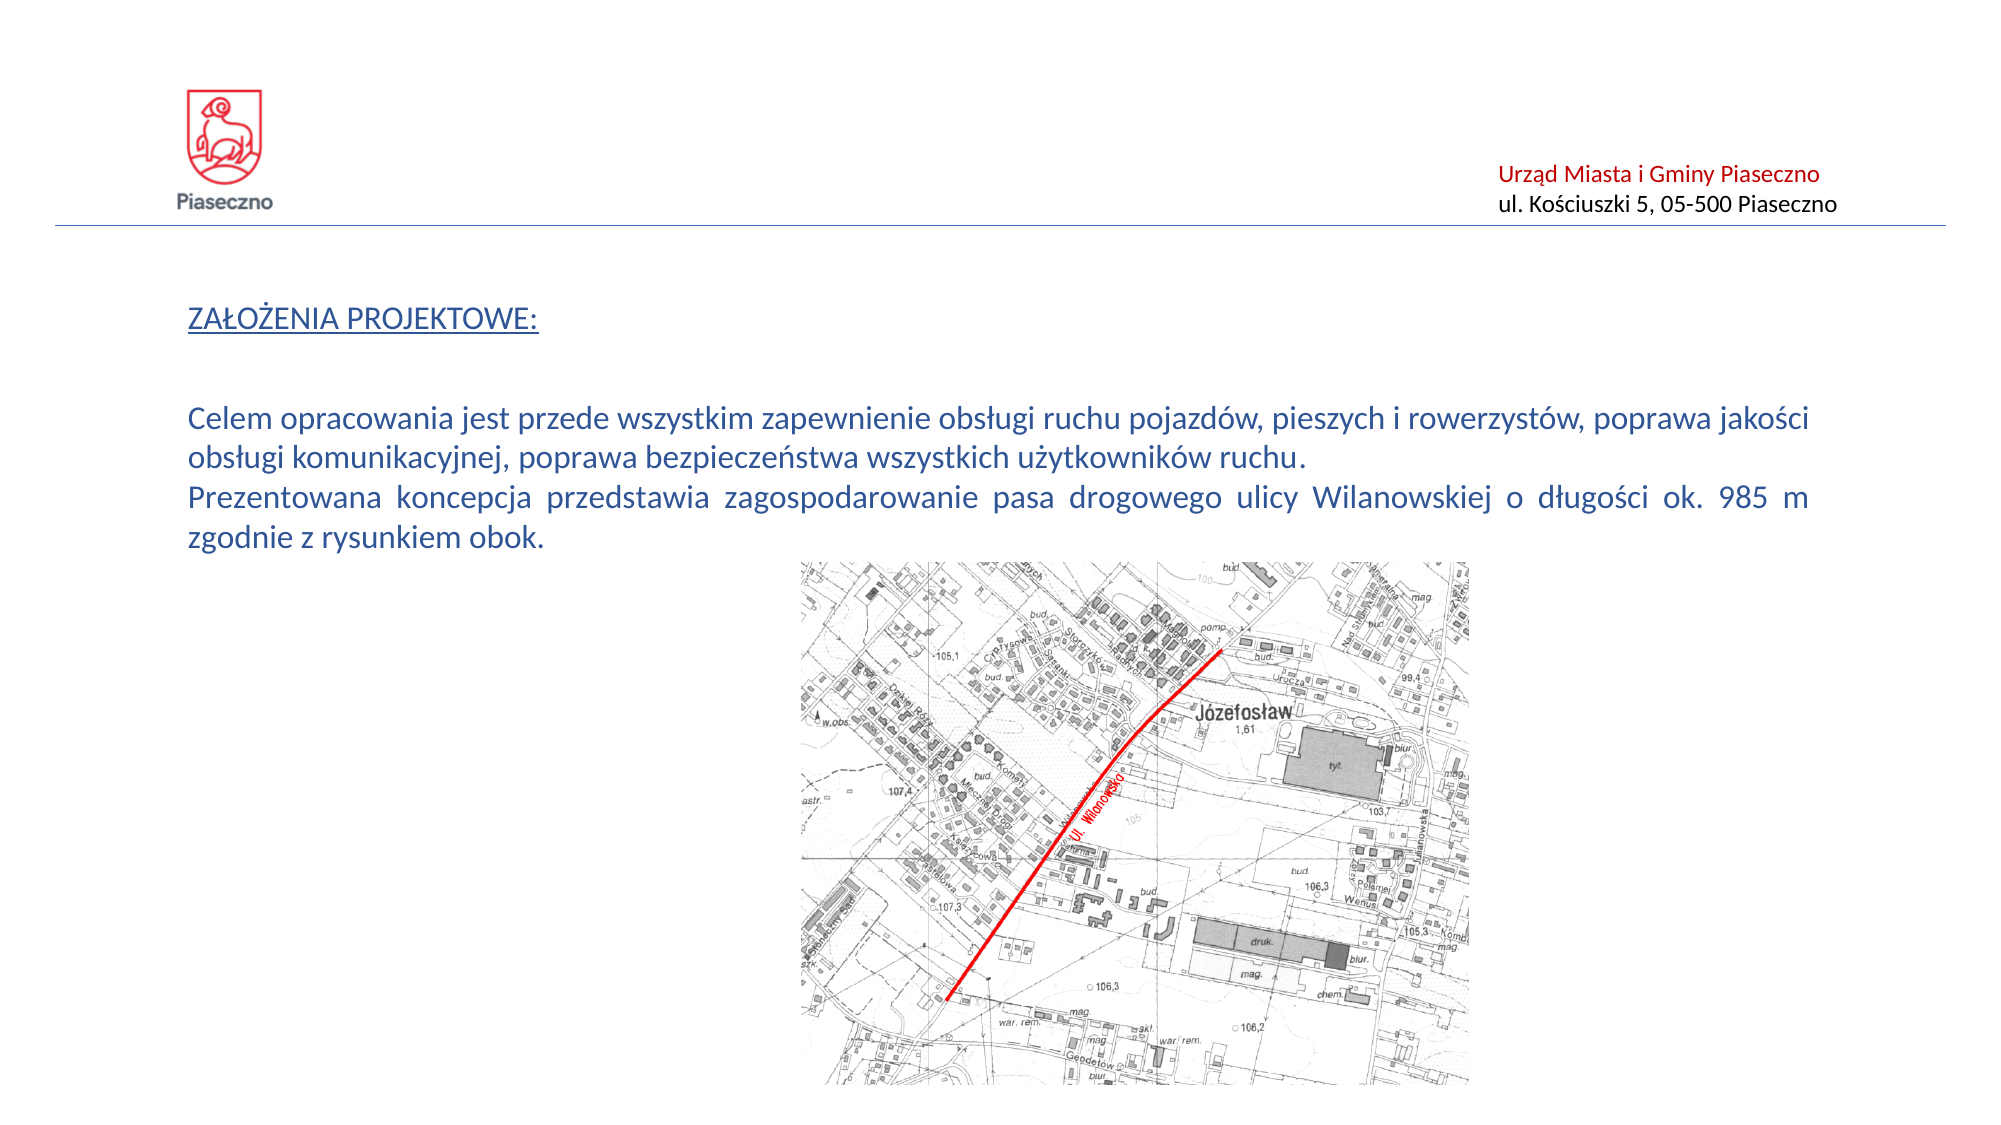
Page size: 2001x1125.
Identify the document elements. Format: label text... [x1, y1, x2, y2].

picture [801, 562, 1469, 1085]
text_box Urząd Miasta i Gminy Piaseczno ul. Kościuszki 5, 05-500 Piaseczno [1483, 150, 1865, 225]
text_box ZAŁOŻENIA PROJEKTOWE: Celem opracowania jest przede wszystkim zapewnienie obsługi ruchu pojazdów, pieszych i rowerzystów, poprawa jakości obsługi komunikacyjnej, poprawa bezpieczeństwa wszystkich użytkowników ruchu. Prezentowana koncepcja przedstawia zagospodarowanie pasa drogowego ulicy Wilanowskiej o długości ok. 985 m zgodnie z rysunkiem obok. [173, 269, 1827, 728]
picture [176, 88, 274, 212]
